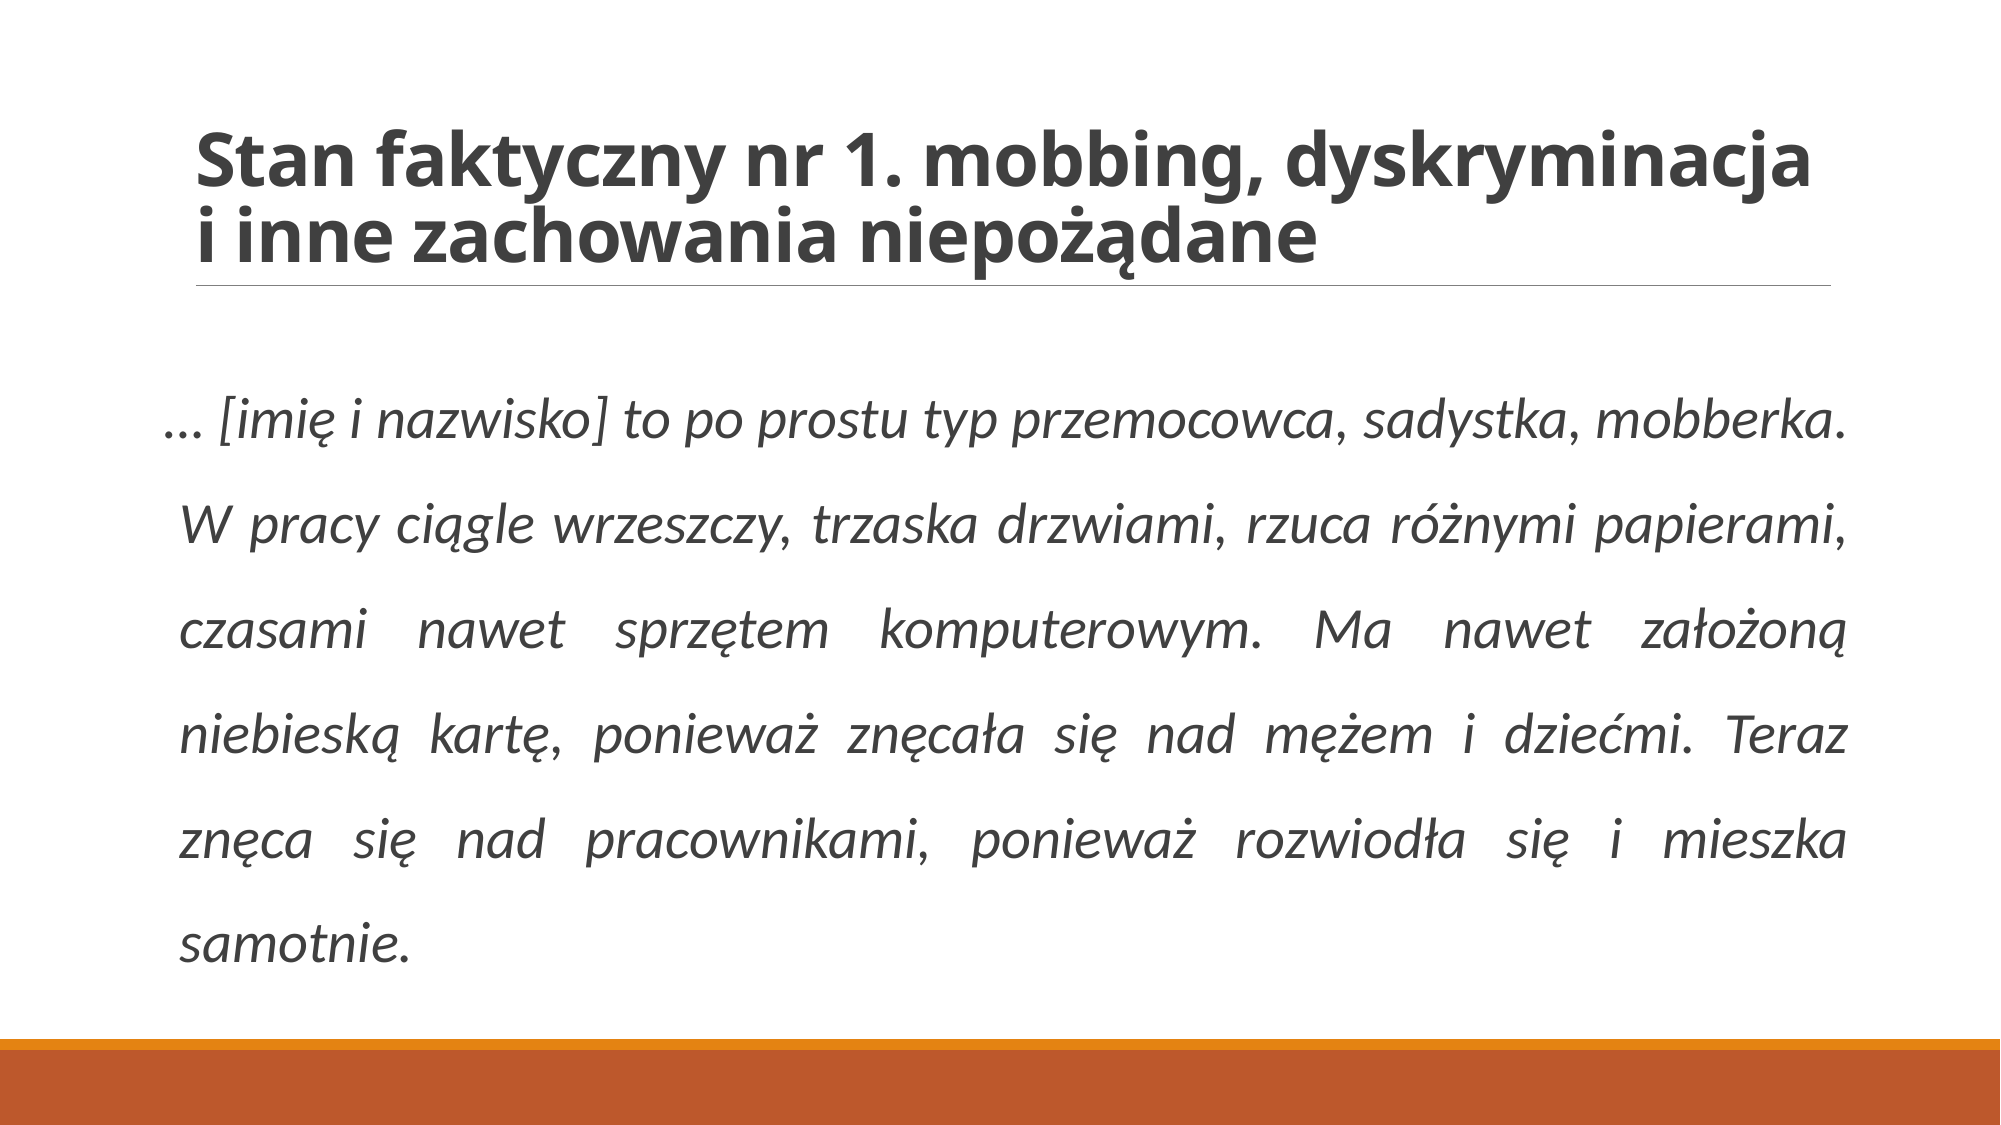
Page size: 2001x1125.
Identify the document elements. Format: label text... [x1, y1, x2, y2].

list … [imię i nazwisko] to po prostu typ przemocowca, sadystka, mobberka. W pracy ciągle wrzeszczy, trzaska drzwiami, rzuca różnymi papierami, czasami nawet sprzętem komputerowym. Ma nawet założoną niebieską kartę, ponieważ znęcała się nad mężem i dziećmi. Teraz znęca się nad pracownikami, ponieważ rozwiodła się i mieszka samotnie. [149, 338, 1850, 1109]
title Stan faktyczny nr 1. mobbing, dyskryminacja i inne zachowania niepożądane [180, 47, 1831, 286]
